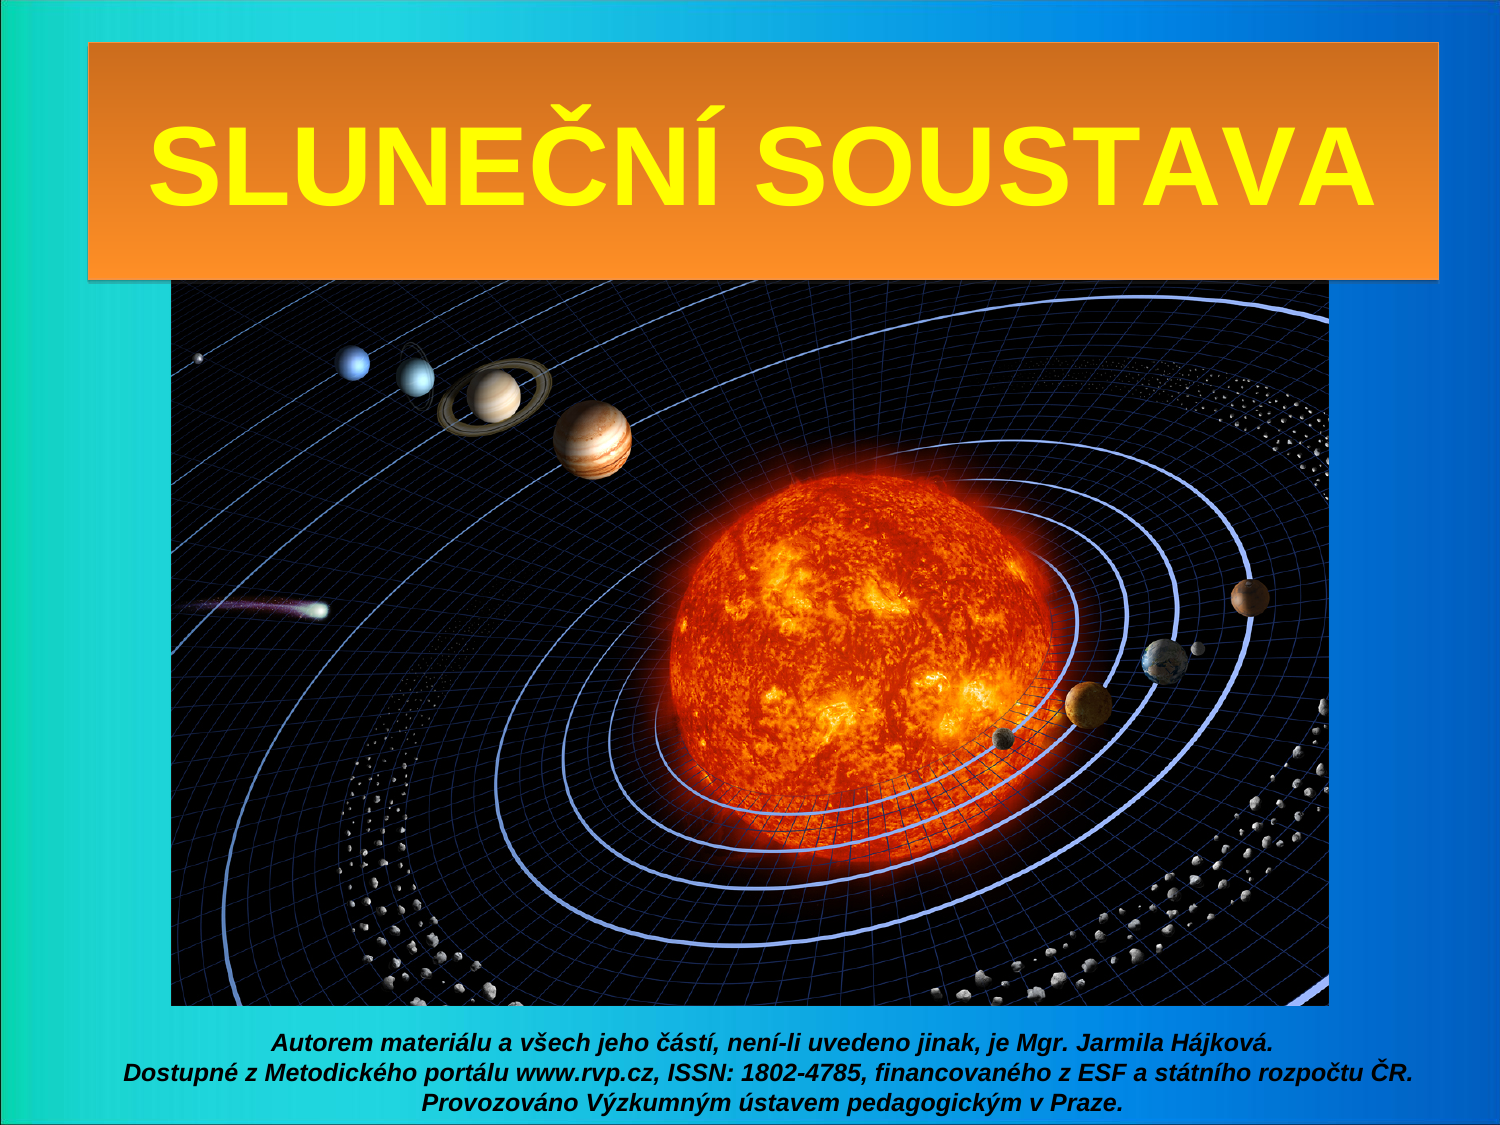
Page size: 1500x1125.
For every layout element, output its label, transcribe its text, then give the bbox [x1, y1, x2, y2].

text_box Autorem materiálu a všech jeho částí, není-li uvedeno jinak, je Mgr. Jarmila Hájková. Dostupné z Metodického portálu www.rvp.cz, ISSN: 1802-4785, financovaného z ESF a státního rozpočtu ČR. Provozováno Výzkumným ústavem pedagogickým v Praze. [100, 1018, 1447, 1125]
picture [0, 0, 1500, 1125]
title SLUNEČNÍ SOUSTAVA [88, 42, 1439, 279]
